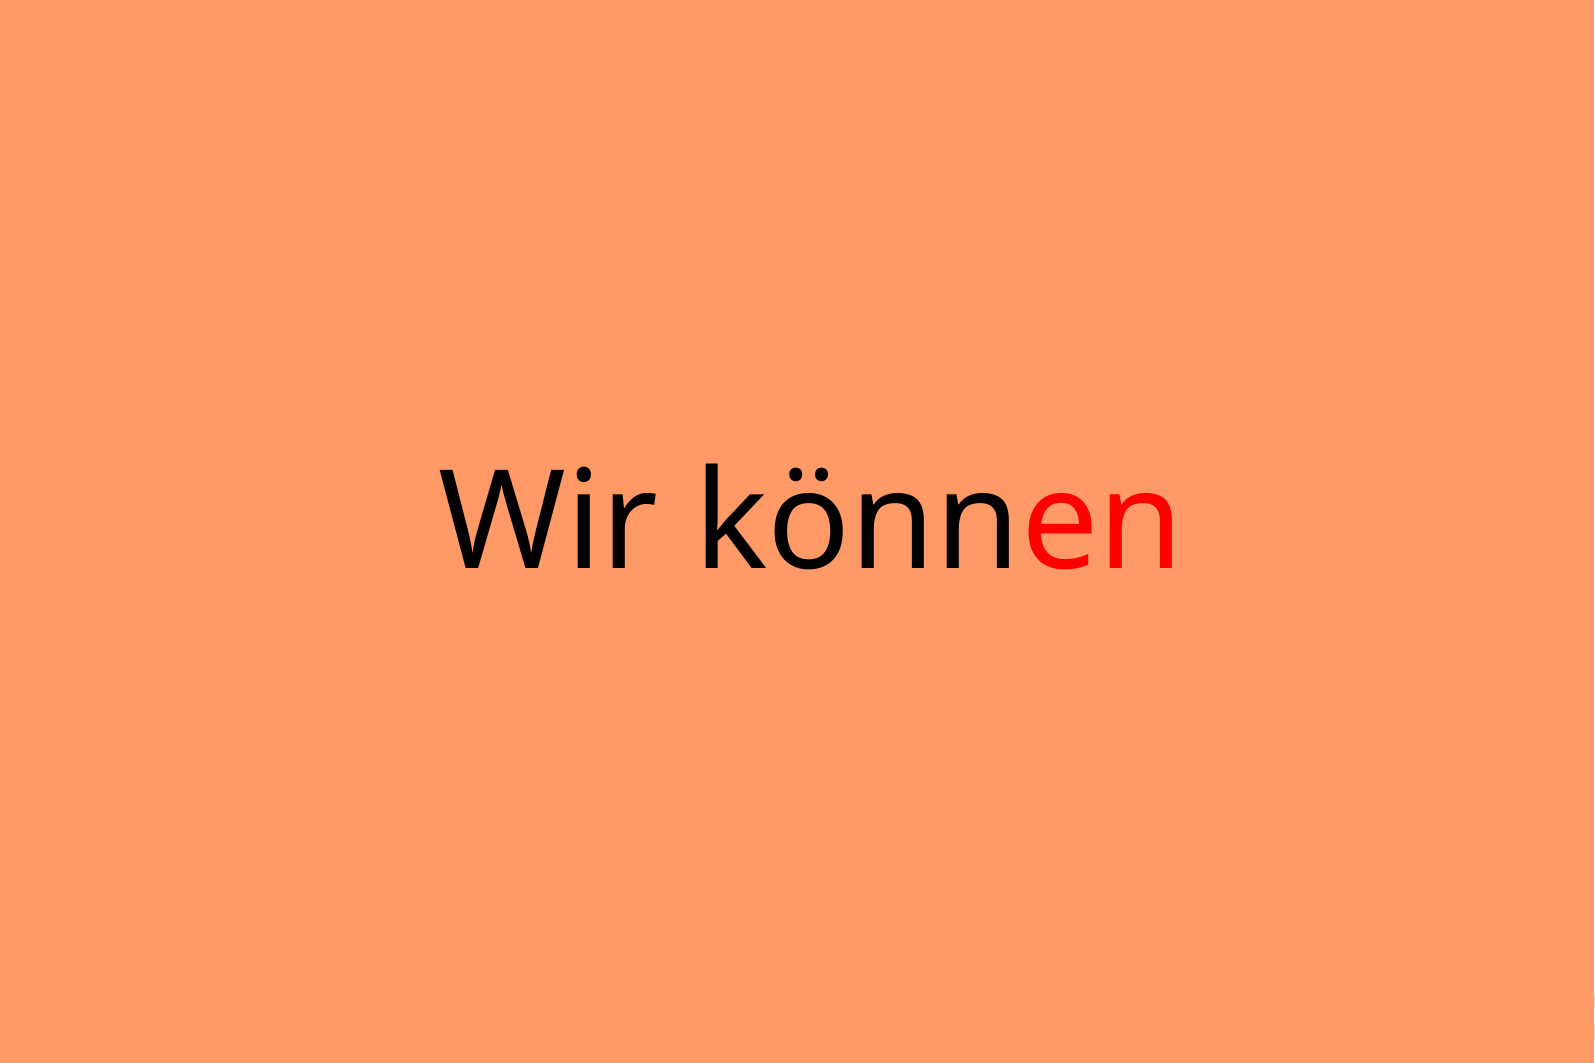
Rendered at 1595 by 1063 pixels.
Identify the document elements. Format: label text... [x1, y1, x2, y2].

subtitle Wir können [117, 59, 1505, 971]
